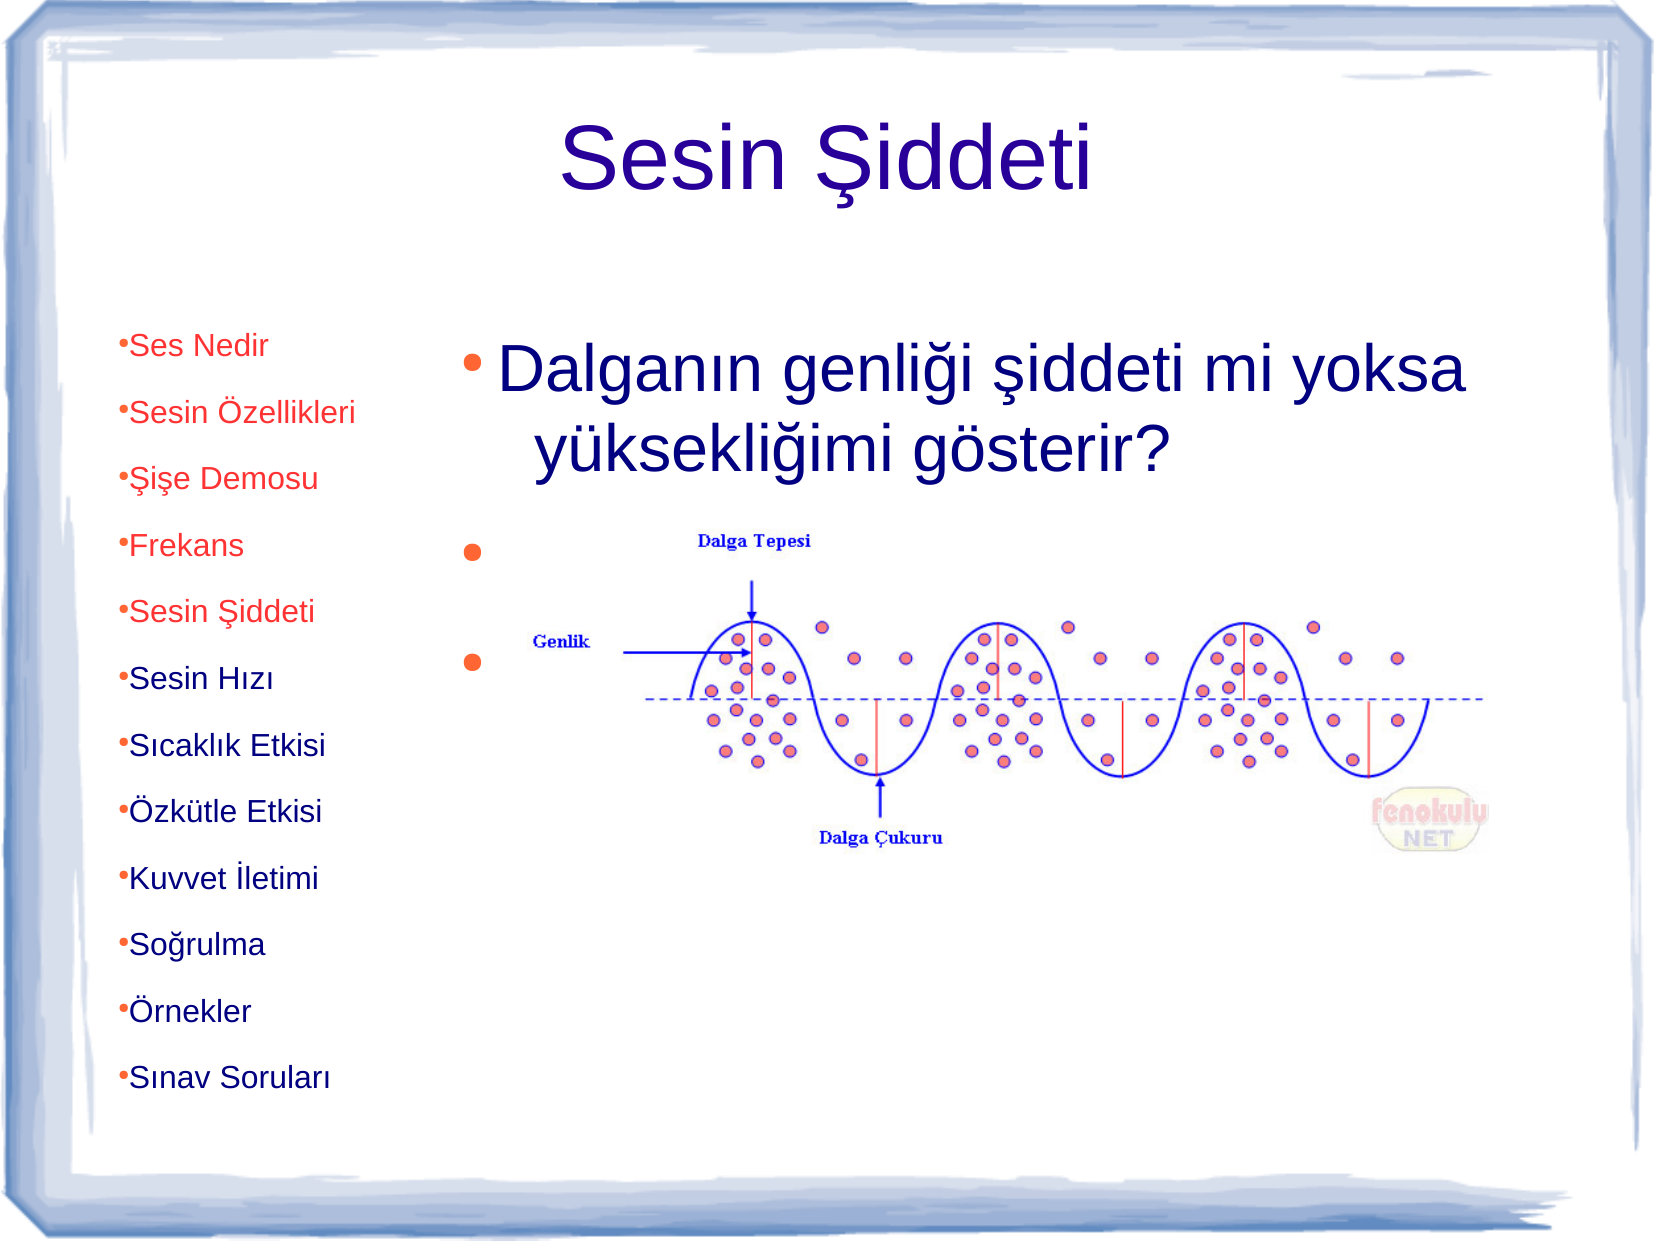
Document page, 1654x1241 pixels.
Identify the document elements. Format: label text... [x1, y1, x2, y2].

picture [527, 519, 1489, 854]
list Ses Nedir Sesin Özellikleri Şişe Demosu Frekans Sesin Şiddeti Sesin Hızı Sıcaklık Etkisi Özkütle Etkisi Kuvvet İletimi Soğrulma Örnekler Sınav Soruları [118, 324, 438, 1097]
list Dalganın genliği şiddeti mi yoksa yüksekliğimi gösterir? [460, 324, 1572, 1004]
title Sesin Şiddeti [82, 49, 1571, 257]
